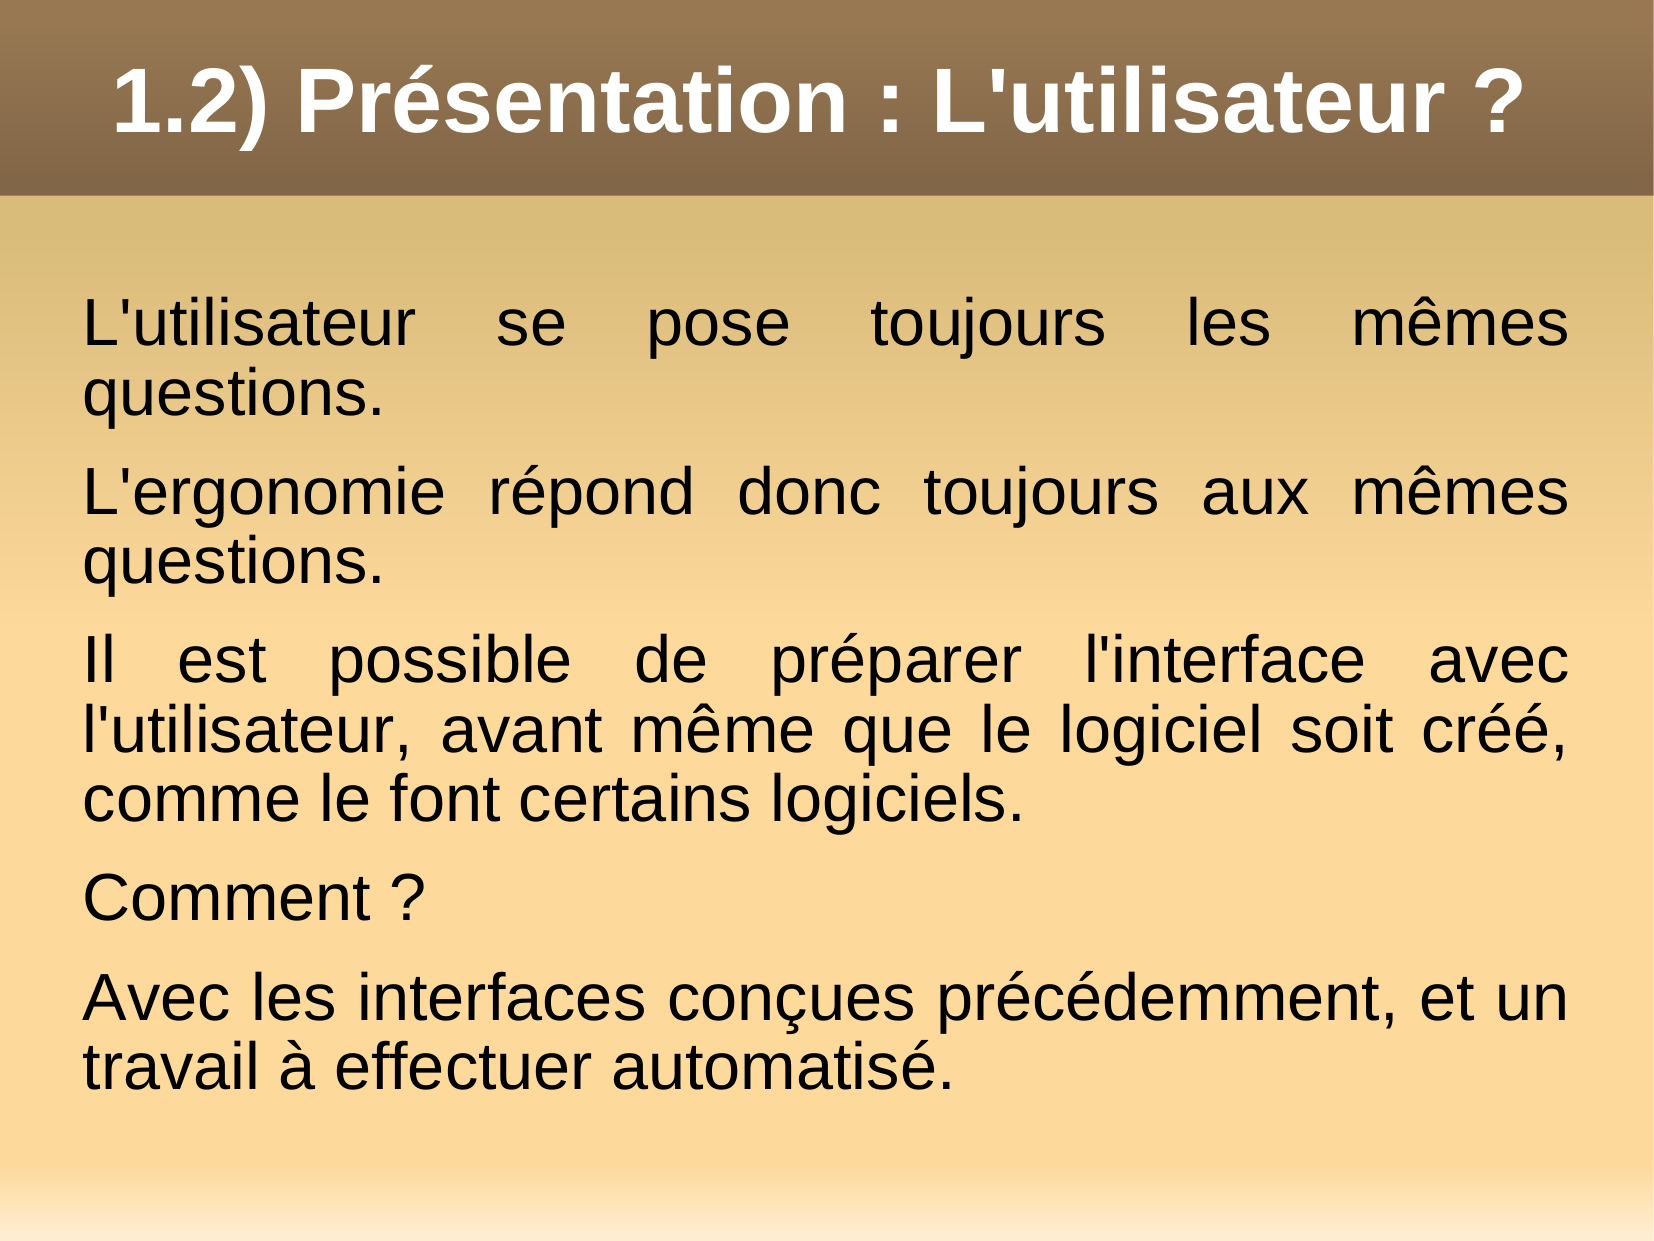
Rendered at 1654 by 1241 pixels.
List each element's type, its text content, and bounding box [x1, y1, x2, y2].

picture [0, 0, 1654, 1241]
list L'utilisateur se pose toujours les mêmes questions. L'ergonomie répond donc toujours aux mêmes questions. Il est possible de préparer l'interface avec l'utilisateur, avant même que le logiciel soit créé, comme le font certains logiciels. Comment ? Avec les interfaces conçues précédemment, et un travail à effectuer automatisé. [82, 290, 1571, 1109]
title 1.2) Présentation : L'utilisateur ? [76, 7, 1565, 200]
